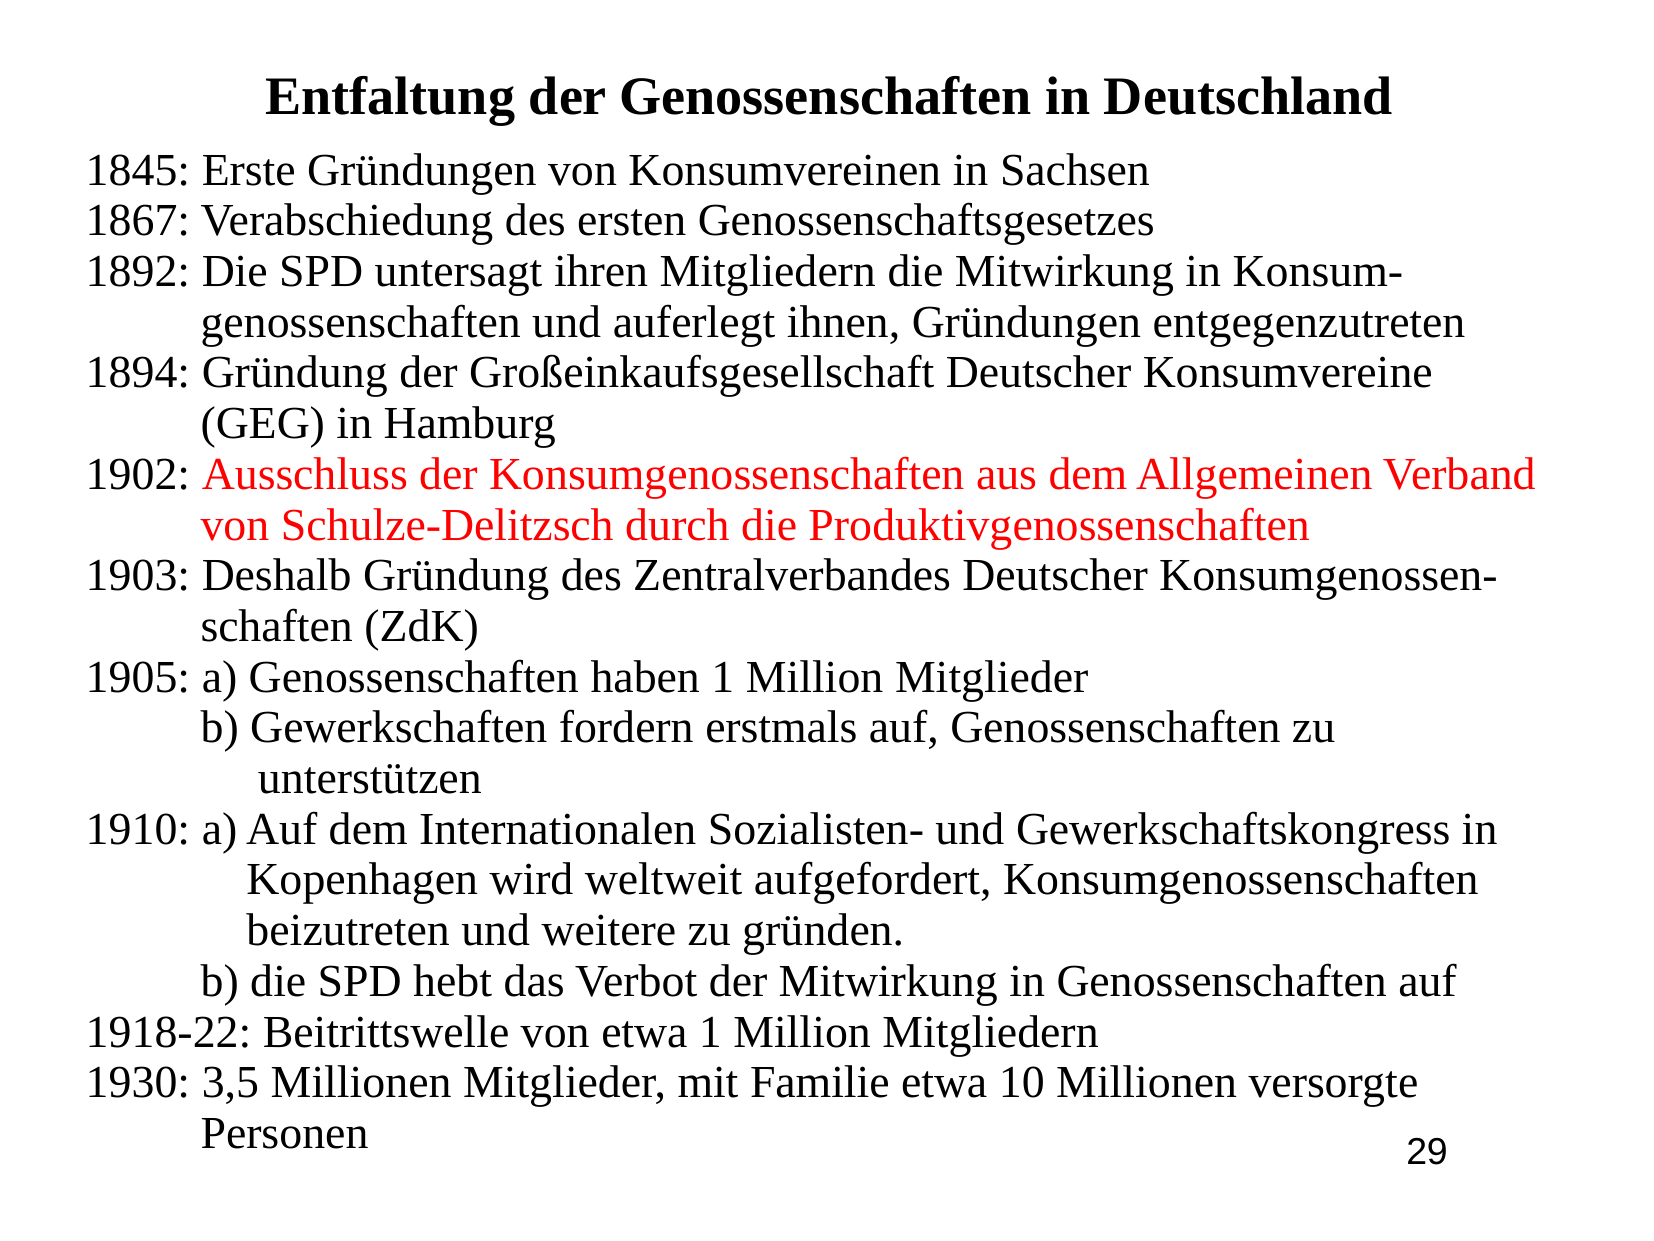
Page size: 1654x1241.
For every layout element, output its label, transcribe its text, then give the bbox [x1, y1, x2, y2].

text_box Entfaltung der Genossenschaften in Deutschland 1845: Erste Gründungen von Konsumvereinen in Sachsen 1867: Verabschiedung des ersten Genossenschaftsgesetzes 1892: Die SPD untersagt ihren Mitgliedern die Mitwirkung in Konsum- genossenschaften und auferlegt ihnen, Gründungen entgegenzutreten 1894: Gründung der Großeinkaufsgesellschaft Deutscher Konsumvereine (GEG) in Hamburg 1902: Ausschluss der Konsumgenossenschaften aus dem Allgemeinen Verband von Schulze-Delitzsch durch die Produktivgenossenschaften 1903: Deshalb Gründung des Zentralverbandes Deutscher Konsumgenossen- schaften (ZdK) 1905: a) Genossenschaften haben 1 Million Mitglieder b) Gewerkschaften fordern erstmals auf, Genossenschaften zu unterstützen 1910: a) Auf dem Internationalen Sozialisten- und Gewerkschaftskongress in Kopenhagen wird weltweit aufgefordert, Konsumgenossenschaften beizutreten und weitere zu gründen. b) die SPD hebt das Verbot der Mitwirkung in Genossenschaften auf 1918-22: Beitrittswelle von etwa 1 Million Mitgliedern 1930: 3,5 Millionen Mitglieder, mit Familie etwa 10 Millionen versorgte Personen [70, 59, 1589, 1167]
text_box <Nummer> [1391, 1122, 1609, 1193]
